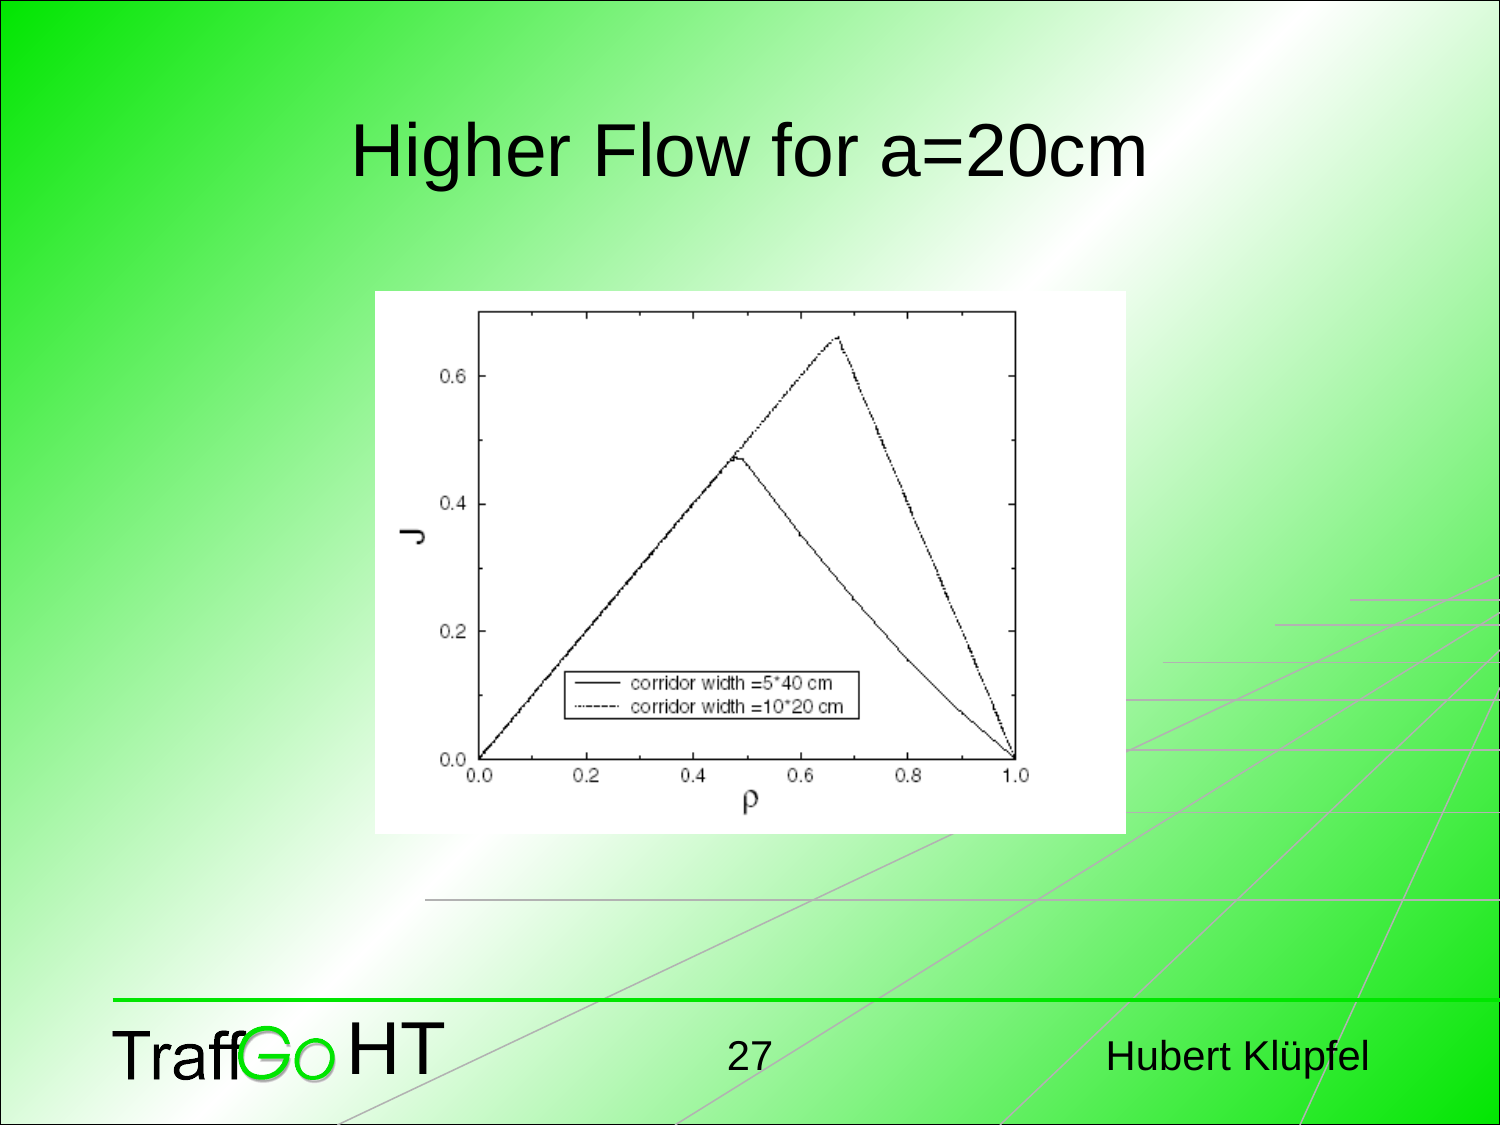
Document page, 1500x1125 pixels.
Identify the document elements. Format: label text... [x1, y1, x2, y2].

title Higher Flow for a=20cm [112, 97, 1388, 203]
picture [112, 1024, 338, 1085]
picture [375, 291, 1126, 834]
